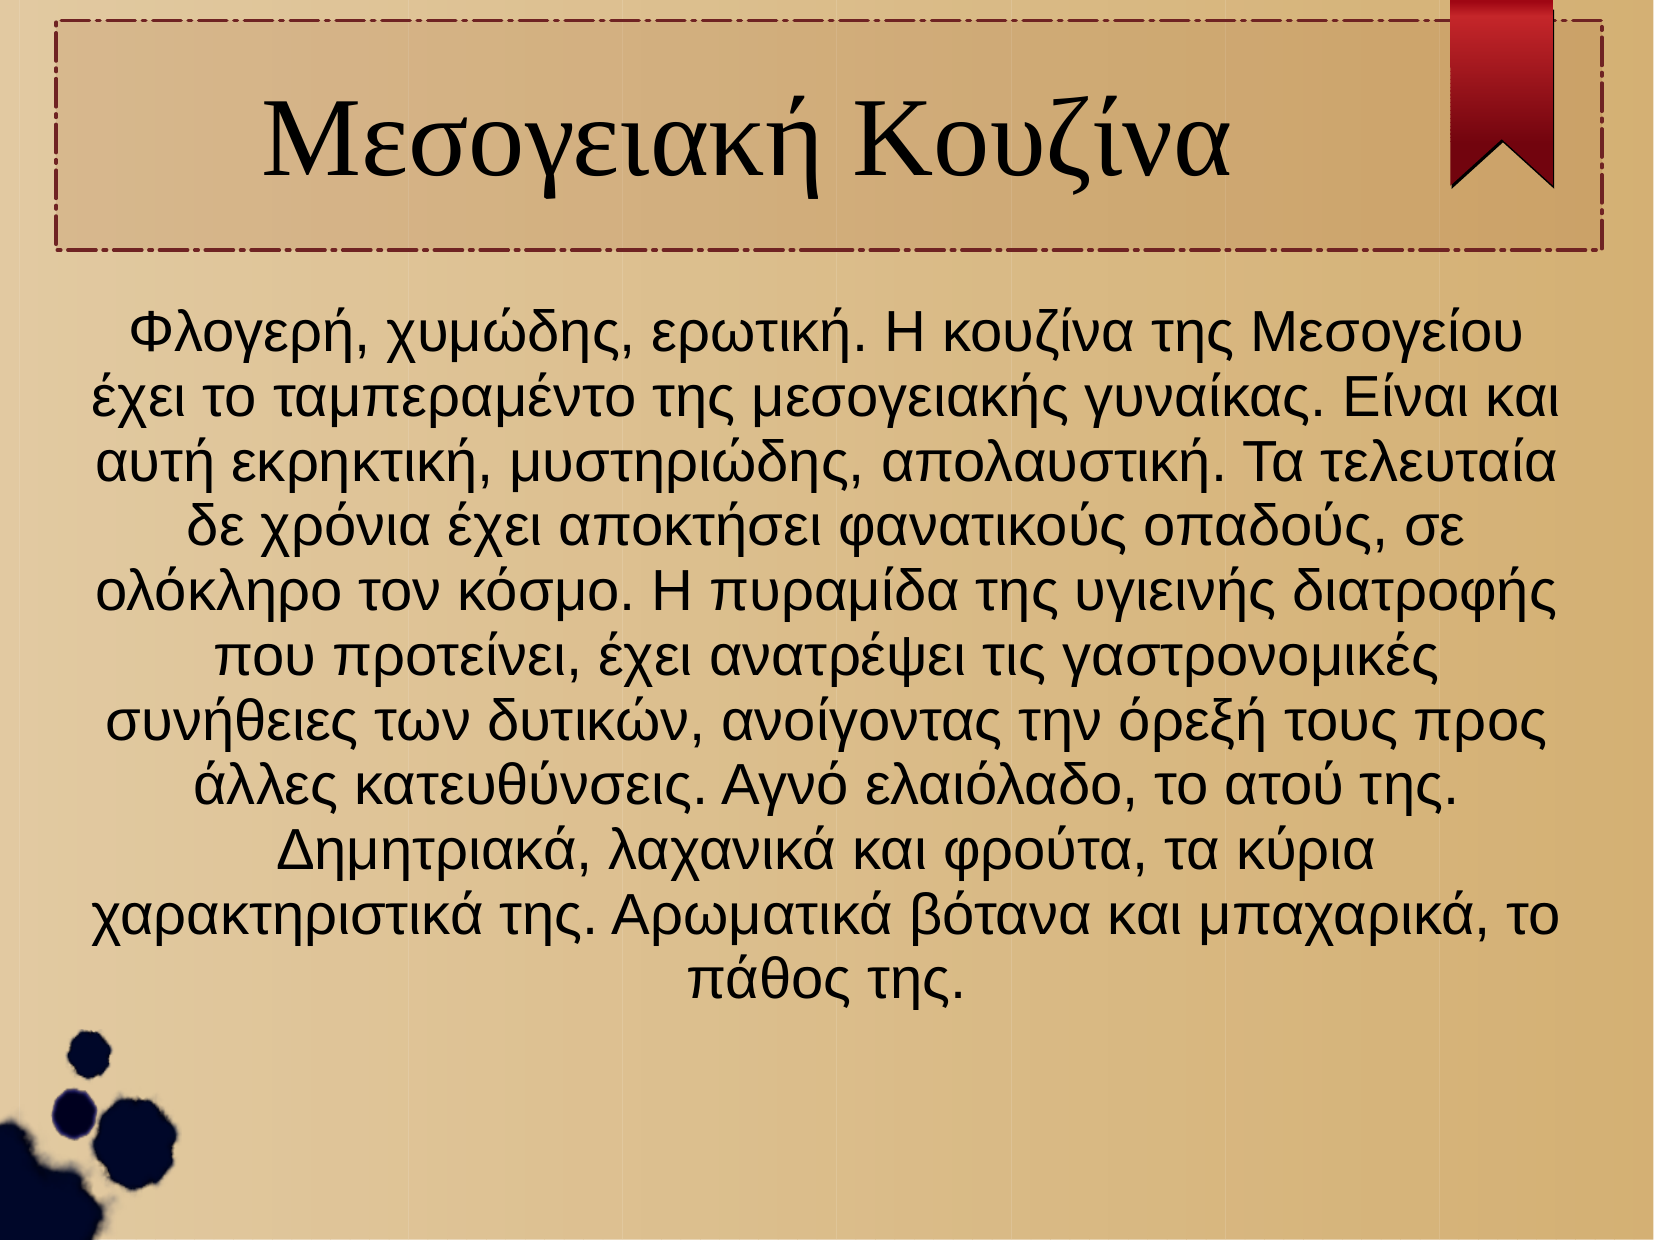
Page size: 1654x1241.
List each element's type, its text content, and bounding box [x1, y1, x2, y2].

title Μεσογειακή Κουζίνα [82, 47, 1412, 229]
list Φλογερή, χυμώδης, ερωτική. Η κουζίνα της Μεσογείου έχει το ταμπεραμέντο της μεσογειακής γυναίκας. Είναι και αυτή εκρηκτική, μυστηριώδης, απολαυστική. Τα τελευταία δε χρόνια έχει αποκτήσει φανατικούς οπαδούς, σε ολόκληρο τον κόσμο. Η πυραμίδα της υγιεινής διατροφής που προτείνει, έχει ανατρέψει τις γαστρονομικές συνήθειες των δυτικών, ανοίγοντας την όρεξή τους προς άλλες κατευθύνσεις. Αγνό ελαιόλαδο, το ατού της. Δημητριακά, λαχανικά και φρούτα, τα κύρια χαρακτηριστικά της. Αρωματικά βότανα και μπαχαρικά, το πάθος της. [82, 299, 1571, 1019]
